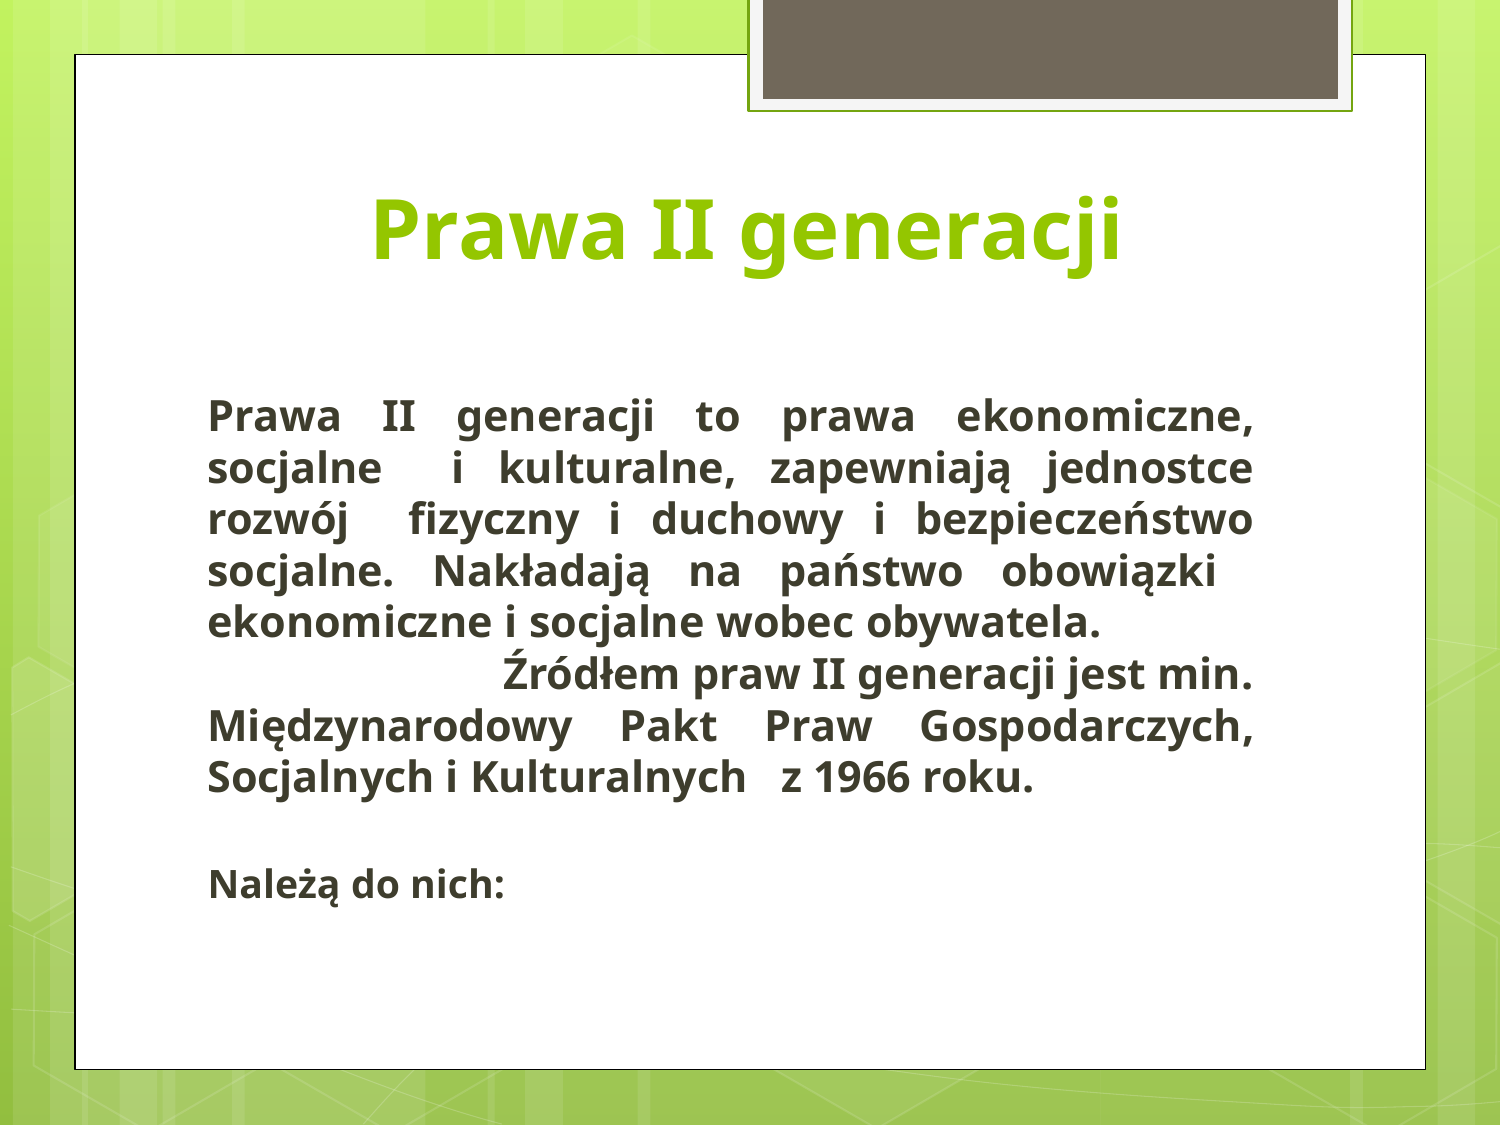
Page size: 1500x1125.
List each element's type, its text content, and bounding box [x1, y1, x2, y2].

list Prawa II generacji to prawa ekonomiczne, socjalne i kulturalne, zapewniają jednostce rozwój fizyczny i duchowy i bezpieczeństwo socjalne. Nakładają na państwo obowiązki ekonomiczne i socjalne wobec obywatela. Źródłem praw II generacji jest min. Międzynarodowy Pakt Praw Gospodarczych, Socjalnych i Kulturalnych z 1966 roku. Należą do nich: [171, 381, 1270, 957]
title Prawa II generacji [171, 168, 1324, 357]
